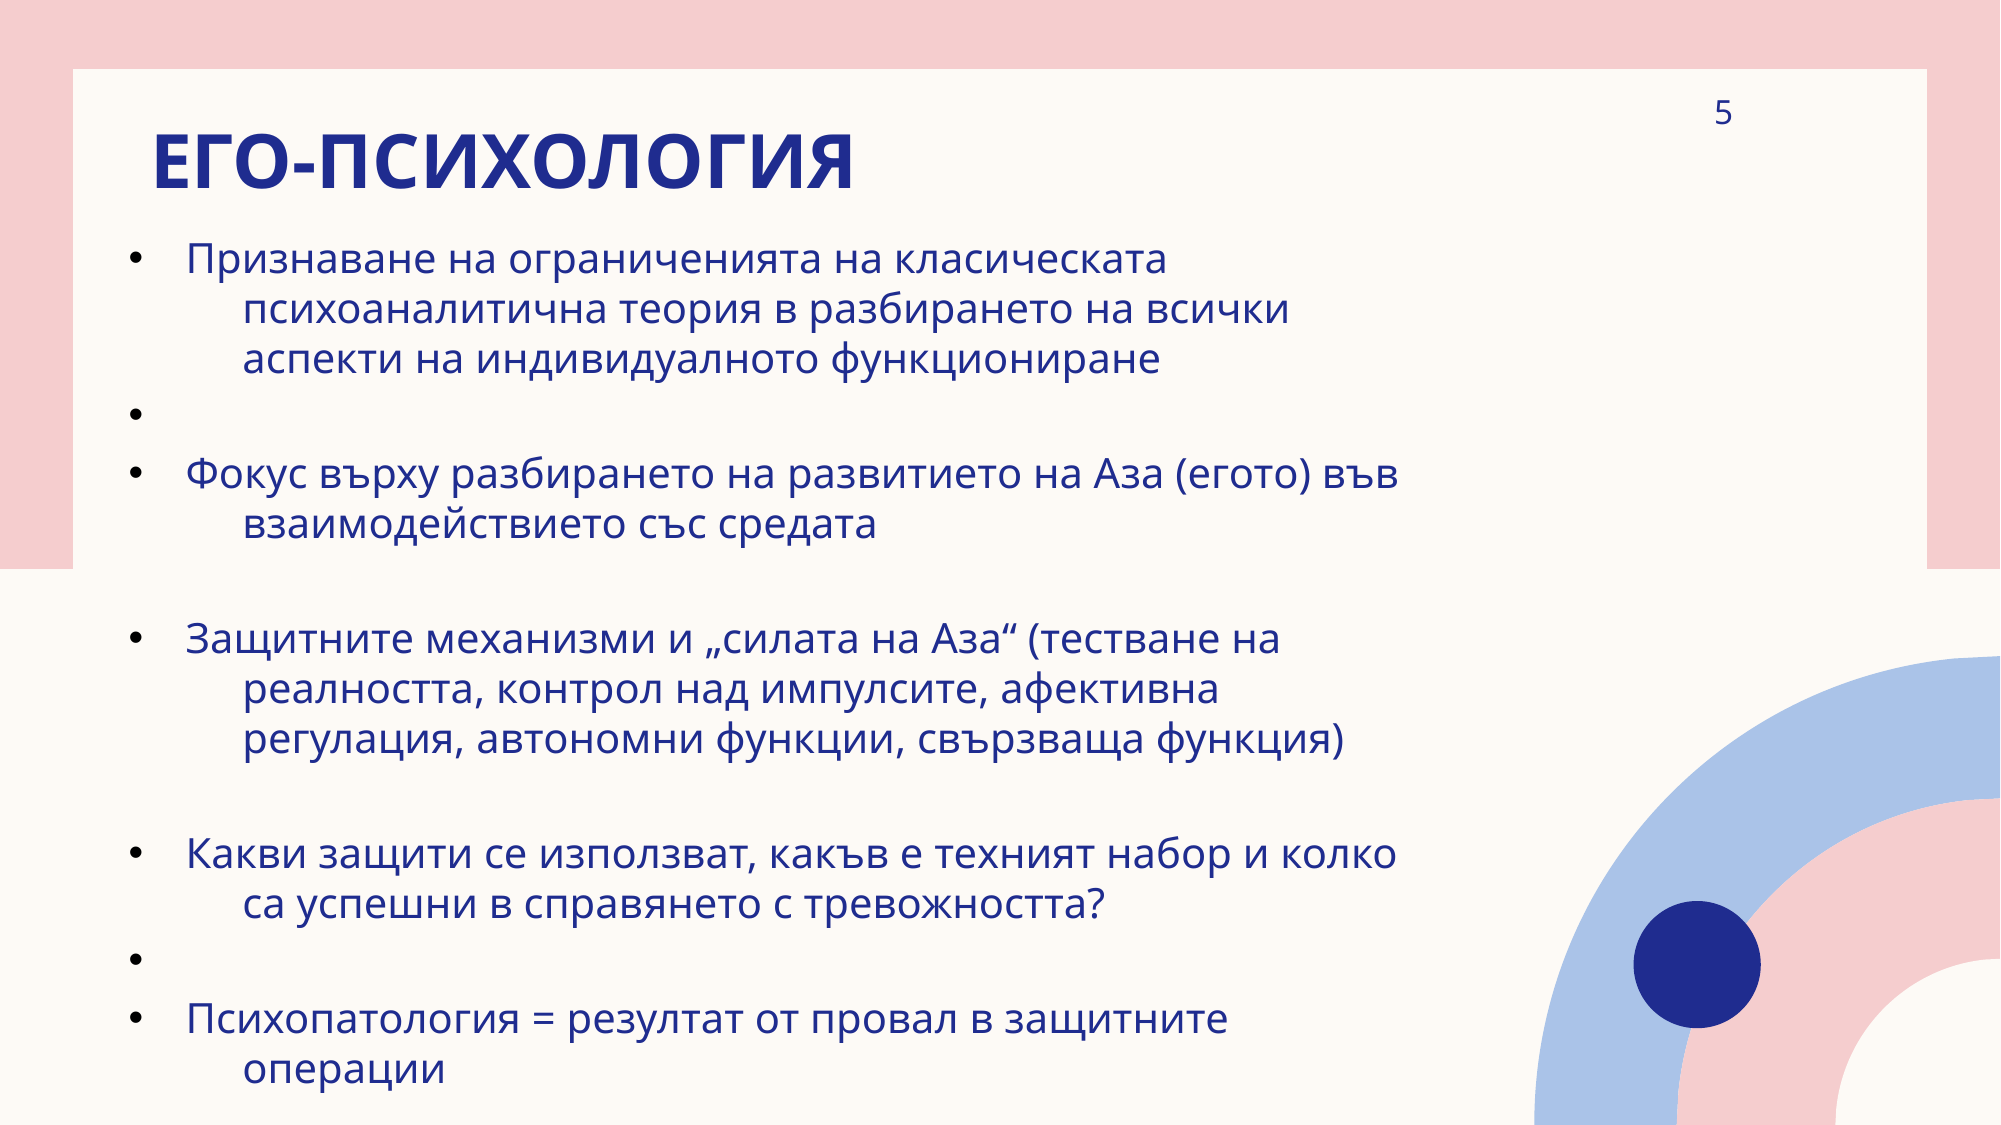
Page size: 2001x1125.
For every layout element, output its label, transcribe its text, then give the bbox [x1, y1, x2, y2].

text_box 4 [1699, 75, 1875, 153]
title Его-психология [135, 24, 1387, 204]
text_box Признаване на ограниченията на класическата психоаналитична теория в разбирането на всички аспекти на индивидуалното функциониране Фокус върху разбирането на развитието на Аза (егото) във взаимодействието със средата Защитните механизми и „силата на Аза“ (тестване на реалността, контрол над импулсите, афективна регулация, автономни функции, свързваща функция) Какви защити се използват, какъв е техният набор и колко са успешни в справянето с тревожността? Психопатология = резултат от провал в защитните операции [113, 224, 1421, 799]
